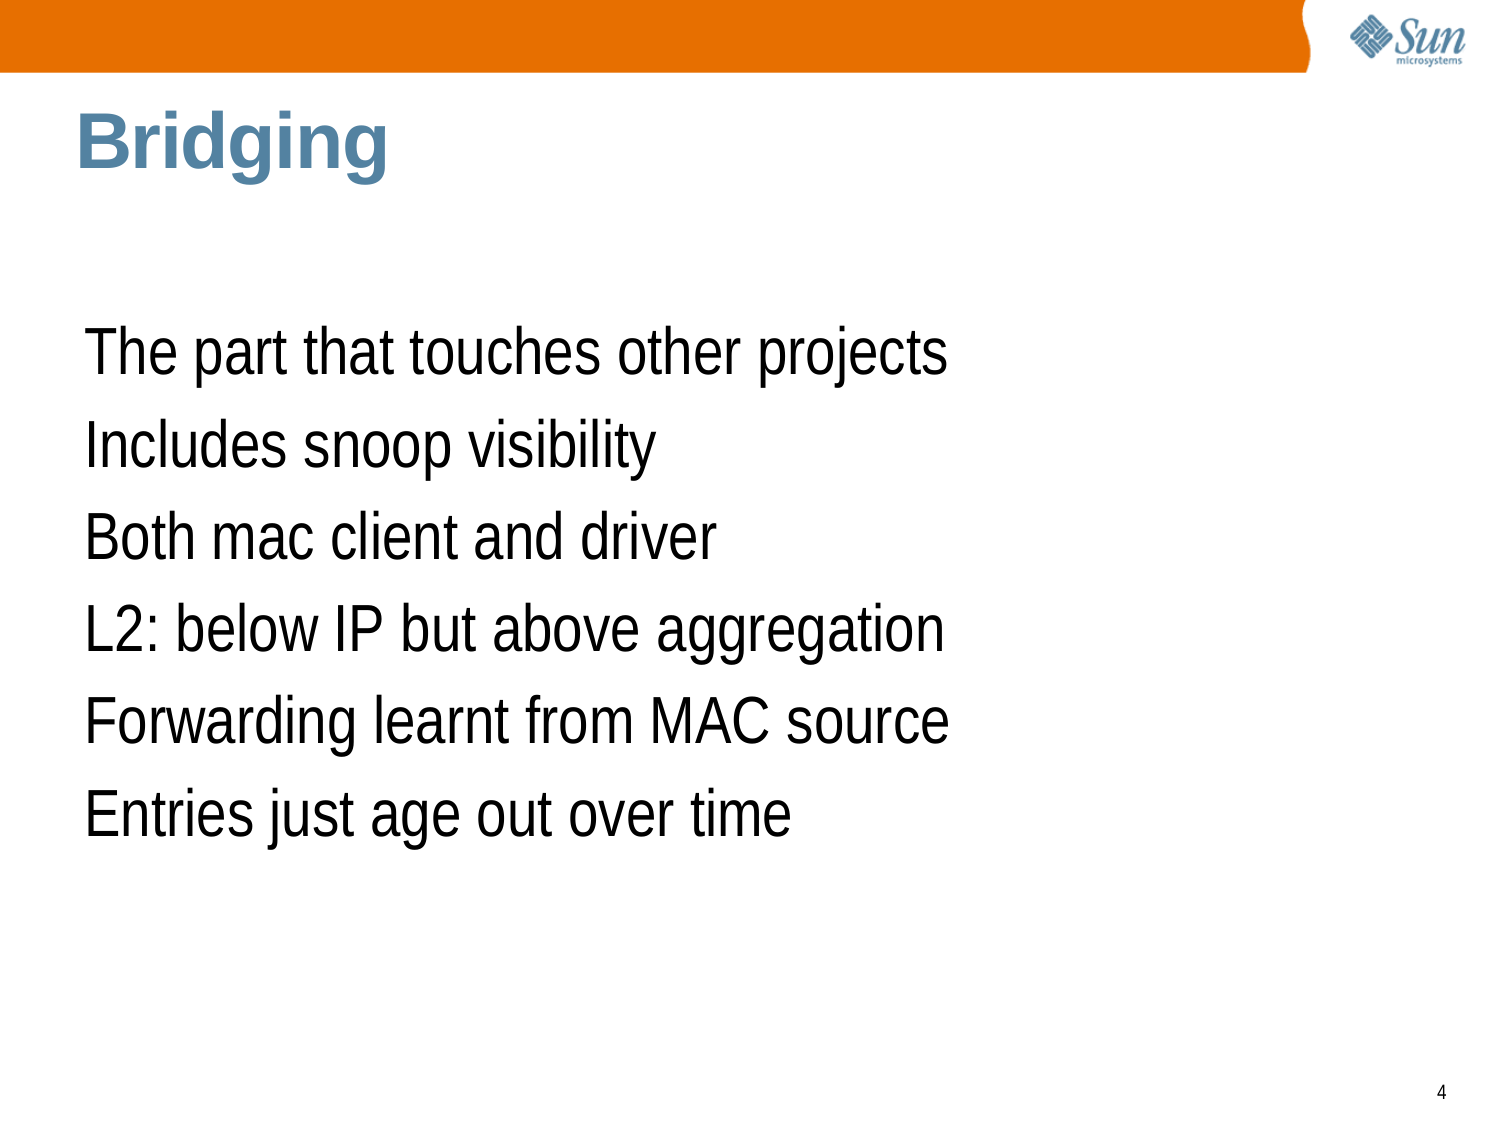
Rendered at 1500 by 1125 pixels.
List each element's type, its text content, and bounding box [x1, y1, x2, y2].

title Bridging [75, 105, 1438, 210]
list The part that touches other projects Includes snoop visibility Both mac client and driver L2: below IP but above aggregation Forwarding learnt from MAC source Entries just age out over time [64, 322, 1402, 1017]
picture [0, 0, 1500, 75]
